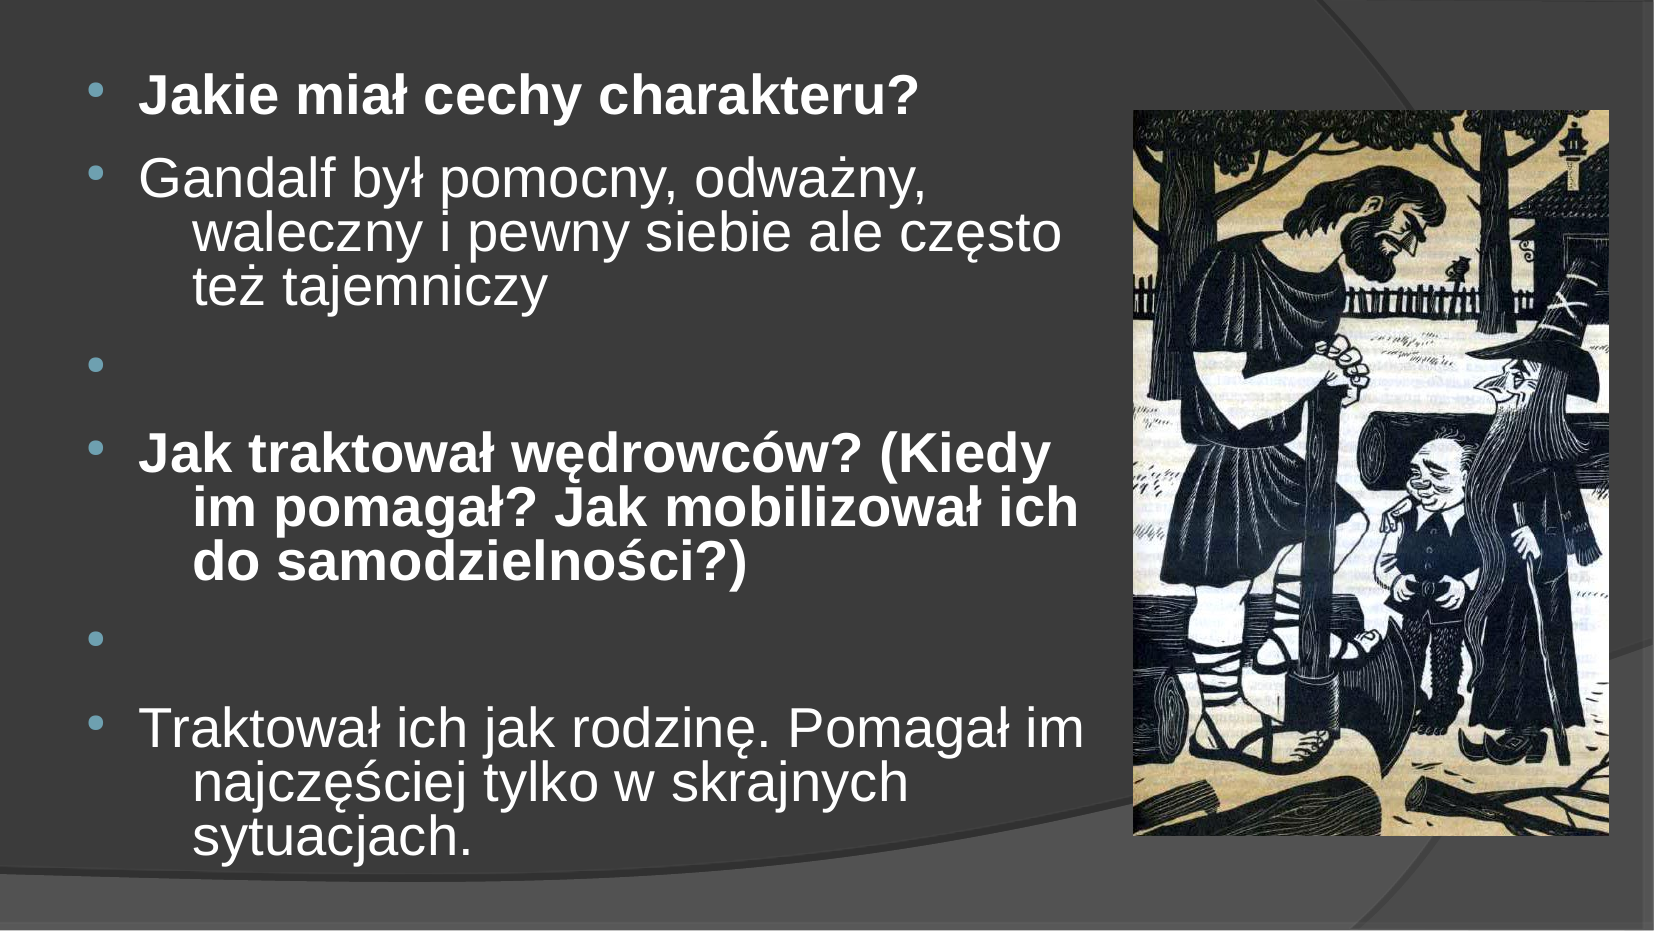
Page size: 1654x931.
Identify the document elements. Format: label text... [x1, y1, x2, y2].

list Jakie miał cechy charakteru? Gandalf był pomocny, odważny, waleczny i pewny siebie ale często też tajemniczy Jak traktował wędrowców? (Kiedy im pomagał? Jak mobilizował ich do samodzielności?) Traktował ich jak rodzinę. Pomagał im najczęściej tylko w skrajnych sytuacjach. [35, 63, 1134, 879]
picture [1133, 110, 1609, 836]
